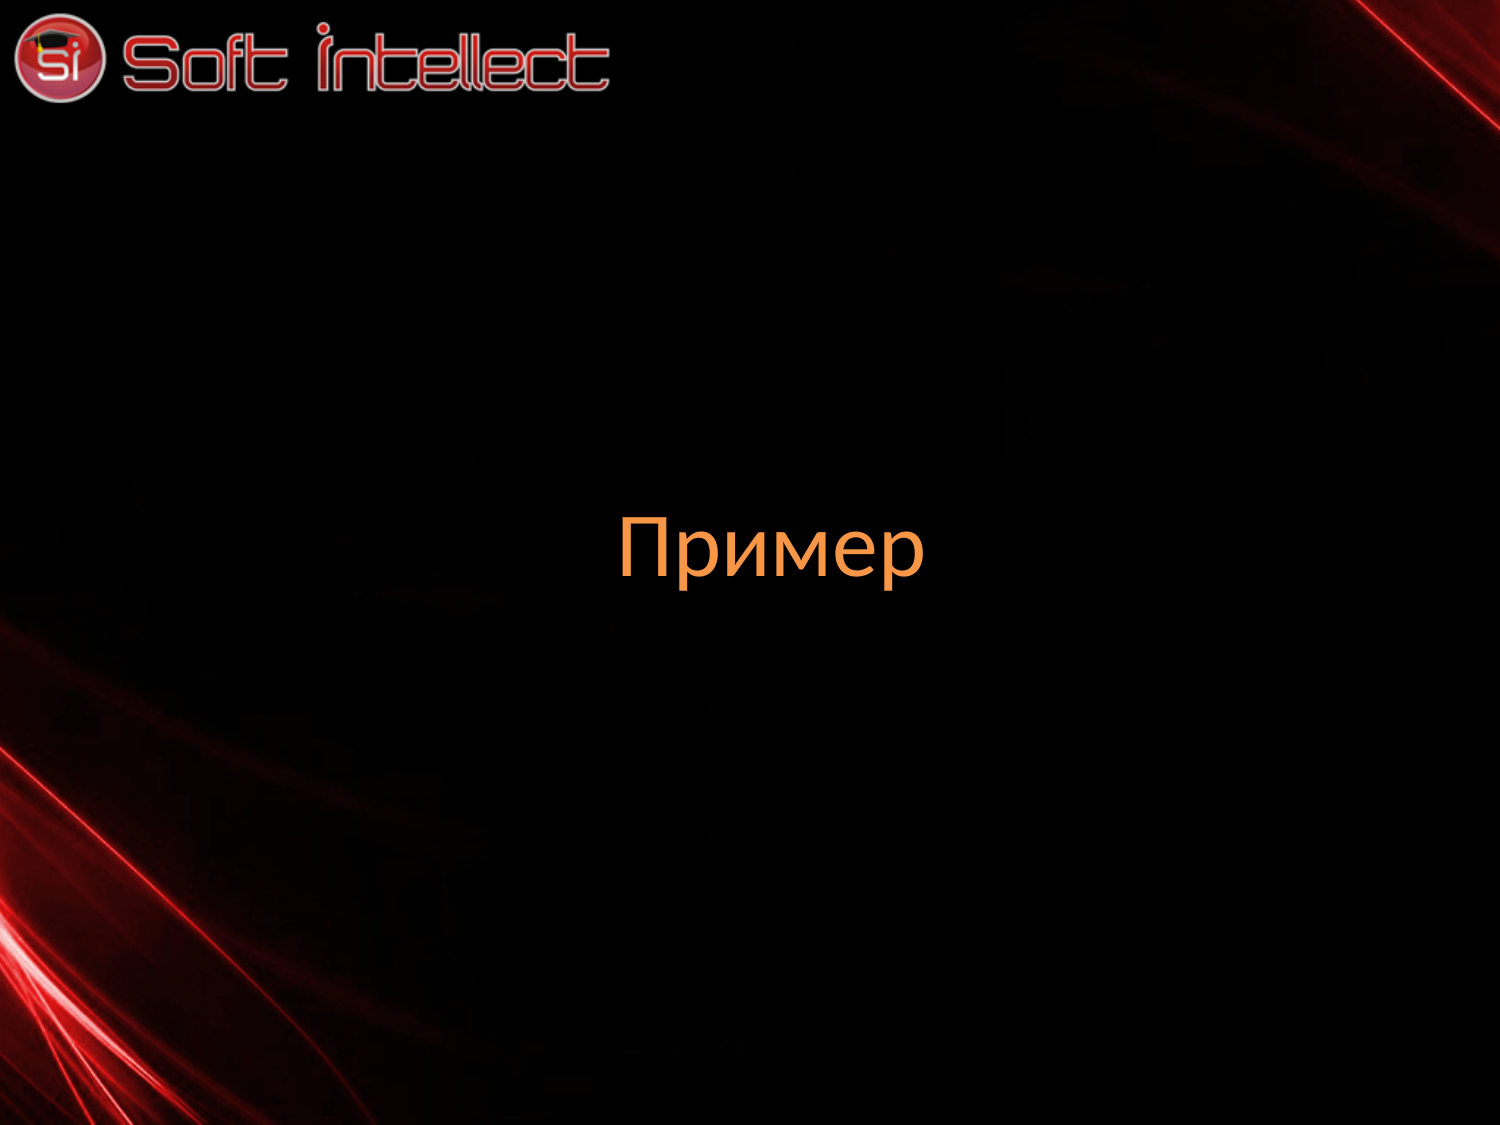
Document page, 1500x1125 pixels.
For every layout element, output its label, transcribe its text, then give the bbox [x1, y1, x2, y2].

picture [0, 0, 1500, 1125]
text_box Пример [134, 420, 1409, 661]
